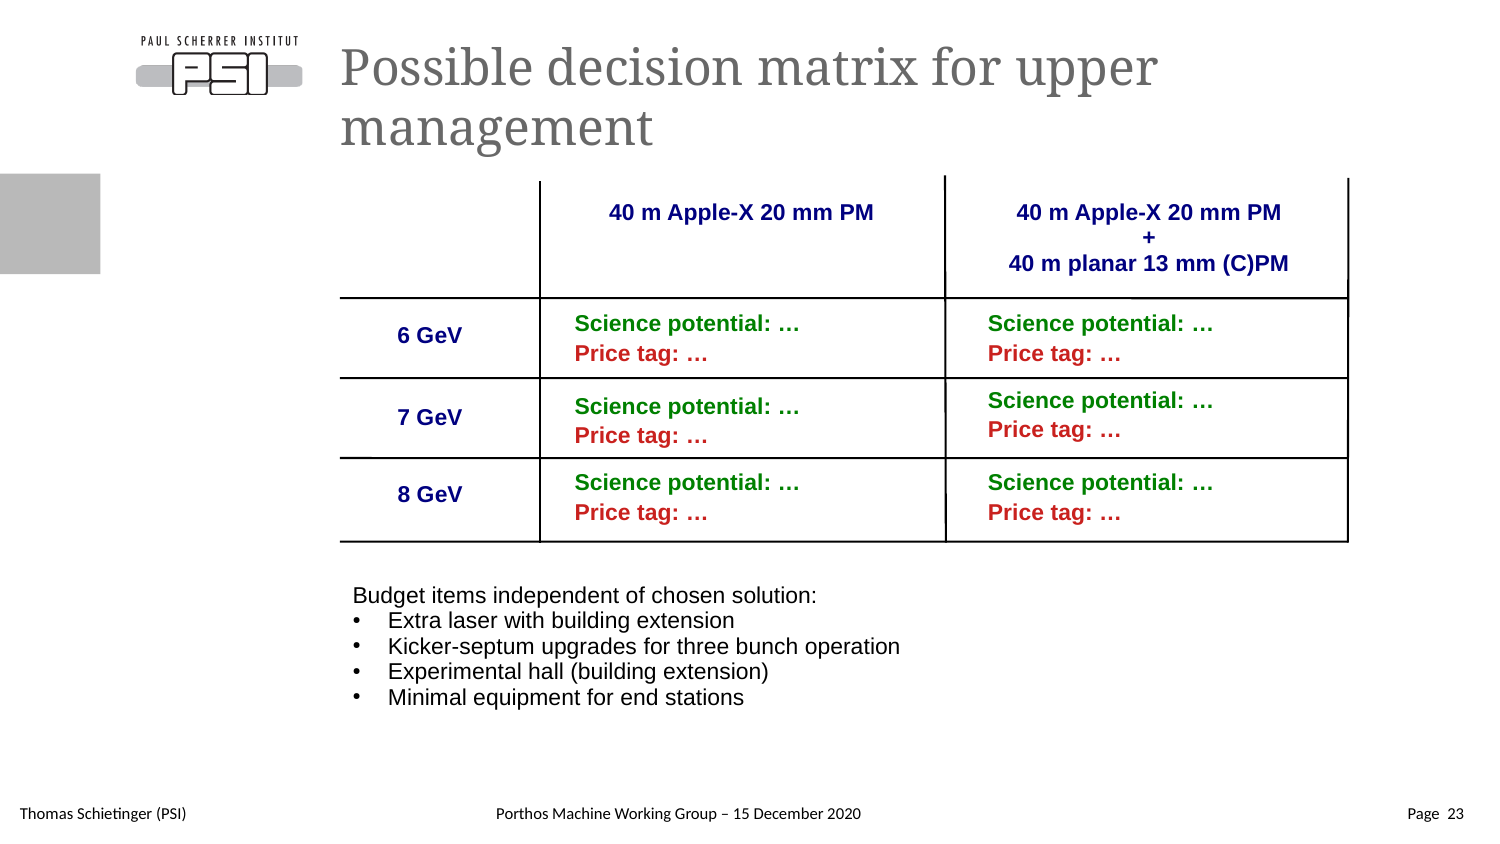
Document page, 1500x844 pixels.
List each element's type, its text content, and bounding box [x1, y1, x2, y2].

text_box 40 m Apple-X 20 mm PM + 40 m planar 13 mm (C)PM [993, 192, 1305, 284]
text_box Science potential: … [973, 380, 1251, 409]
text_box Budget items independent of chosen solution: Extra laser with building extension Kicker-septum upgrades for three bunch operation Experimental hall (building extension) Minimal equipment for end stations [337, 575, 1087, 718]
text_box Science potential: … [973, 462, 1251, 492]
text_box Price tag: … [559, 332, 838, 374]
text_box Price tag: … [559, 415, 838, 456]
text_box 8 GeV [382, 474, 493, 515]
text_box Price tag: … [973, 492, 1251, 533]
text_box Science potential: … [559, 385, 838, 415]
text_box Price tag: … [973, 409, 1251, 451]
text_box Science potential: … [973, 303, 1251, 332]
text_box Price tag: … [559, 492, 838, 533]
text_box 7 GeV [382, 397, 493, 439]
text_box 40 m Apple-X 20 mm PM [586, 192, 898, 233]
text_box Science potential: … [559, 462, 838, 492]
title Possible decision matrix for upper management [340, 35, 1442, 98]
text_box Price tag: … [973, 332, 1251, 374]
text_box Science potential: … [559, 303, 838, 332]
text_box 6 GeV [382, 315, 493, 356]
